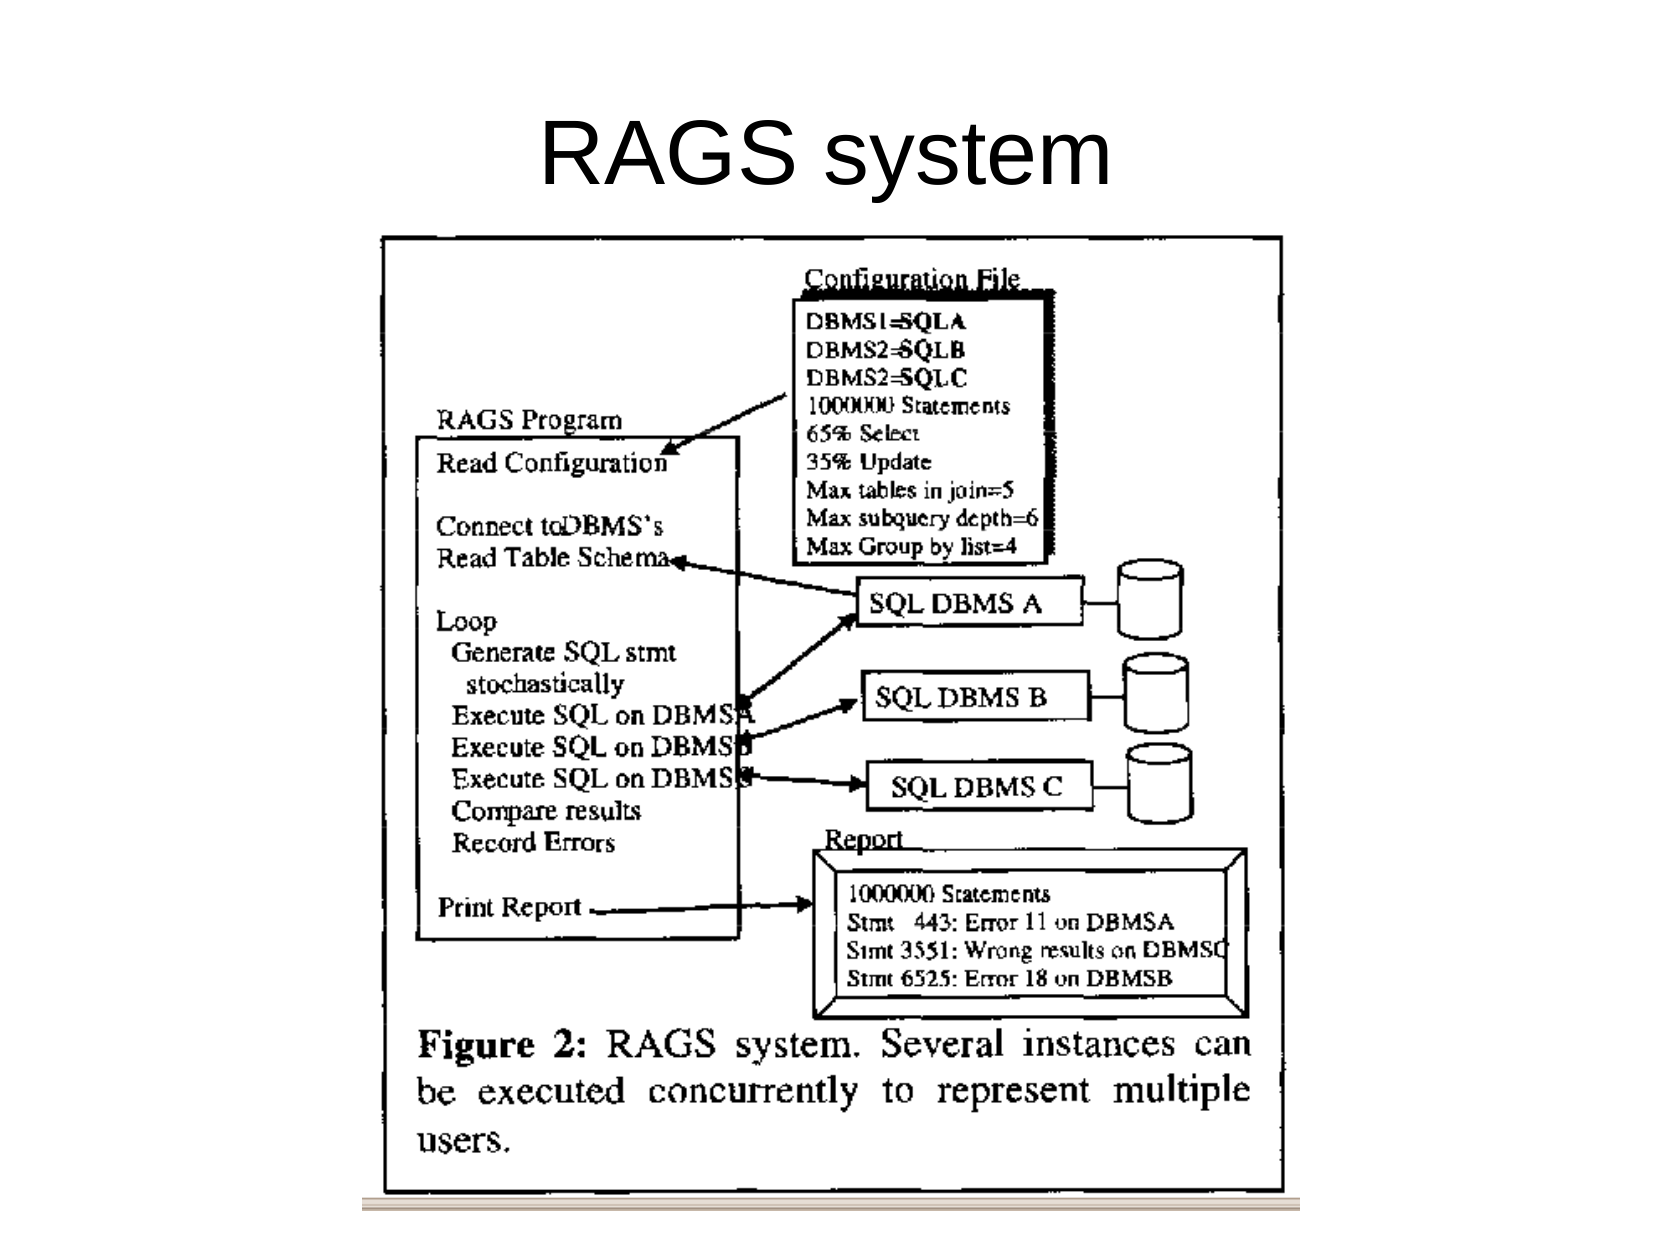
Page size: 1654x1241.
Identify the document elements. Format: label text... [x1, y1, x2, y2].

picture [362, 226, 1300, 1211]
title RAGS system [82, 49, 1571, 257]
